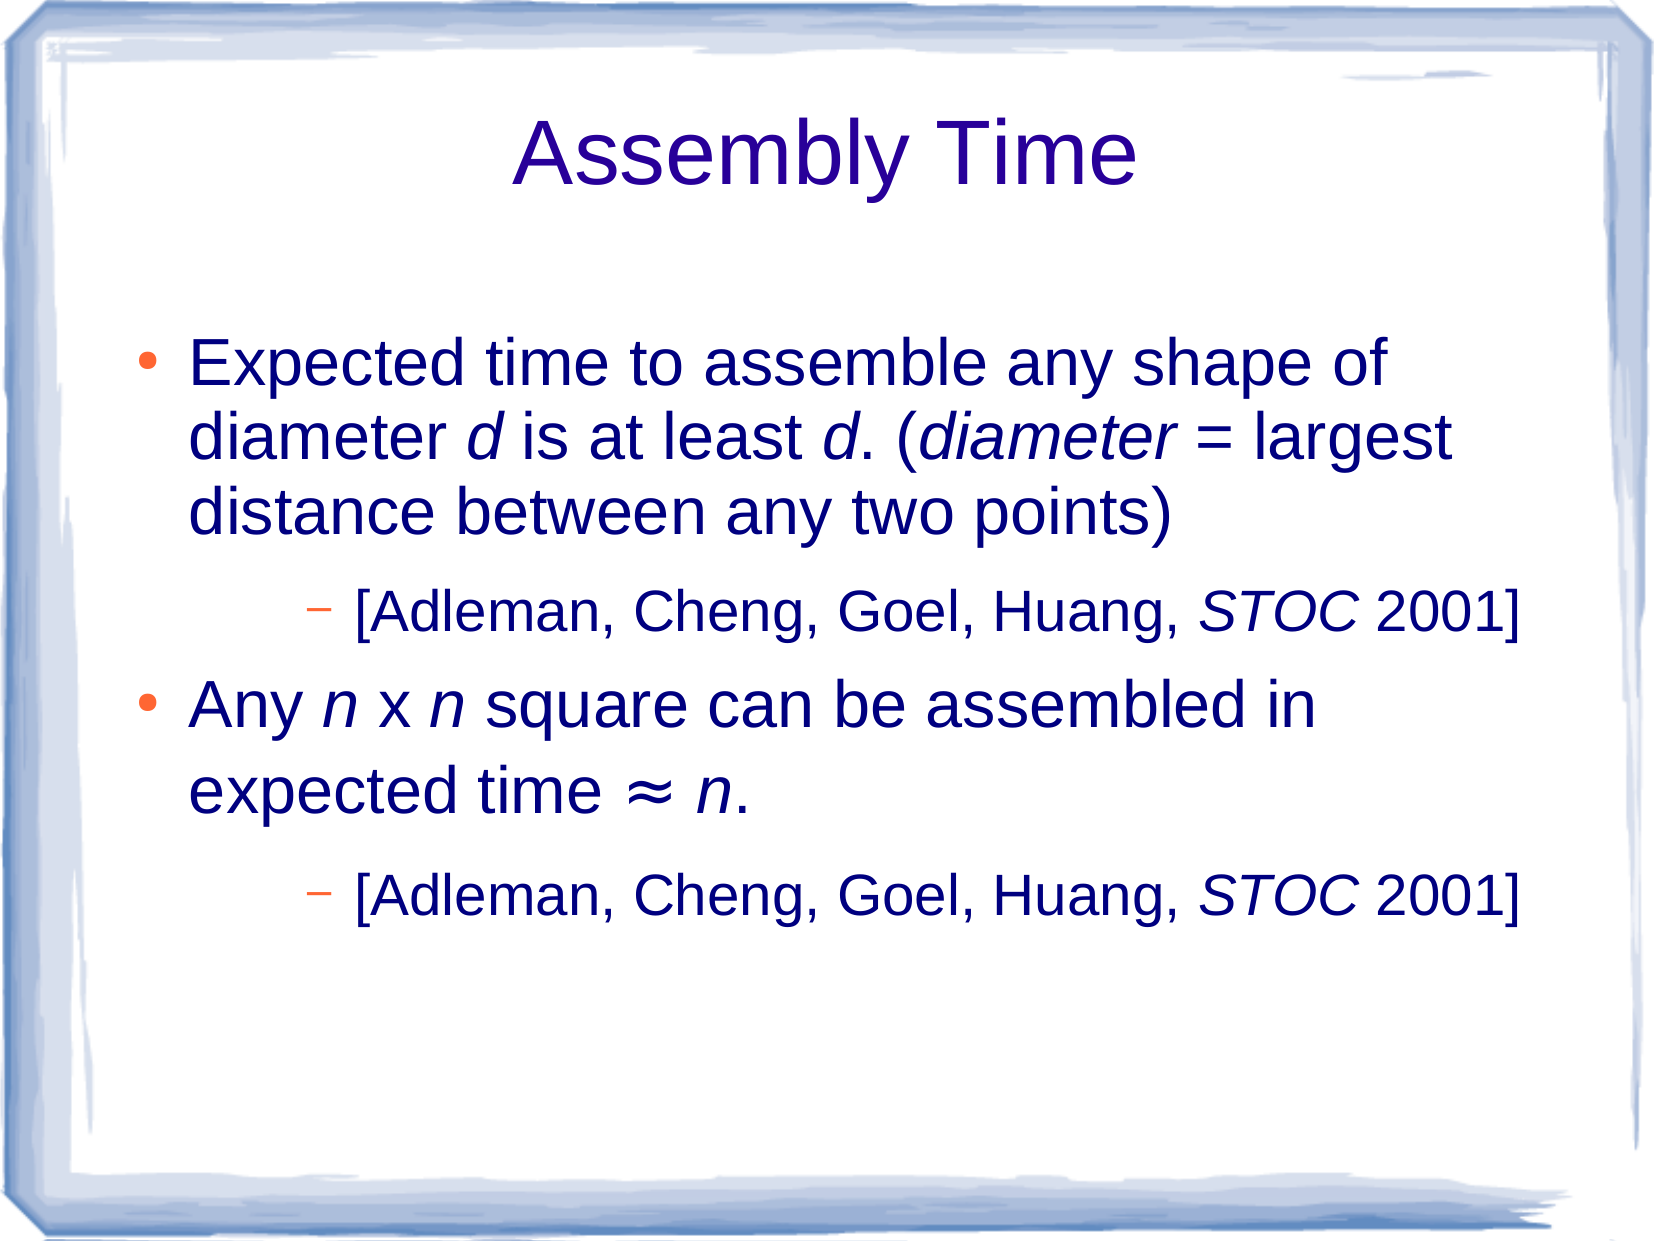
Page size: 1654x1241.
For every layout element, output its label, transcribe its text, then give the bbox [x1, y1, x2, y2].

picture [0, 0, 1654, 1241]
list Expected time to assemble any shape of diameter d is at least d. (diameter = largest distance between any two points) [Adleman, Cheng, Goel, Huang, STOC 2001] Any n x n square can be assembled in expected time ≈ n. [Adleman, Cheng, Goel, Huang, STOC 2001] [118, 324, 1571, 1144]
title Assembly Time [82, 49, 1571, 257]
